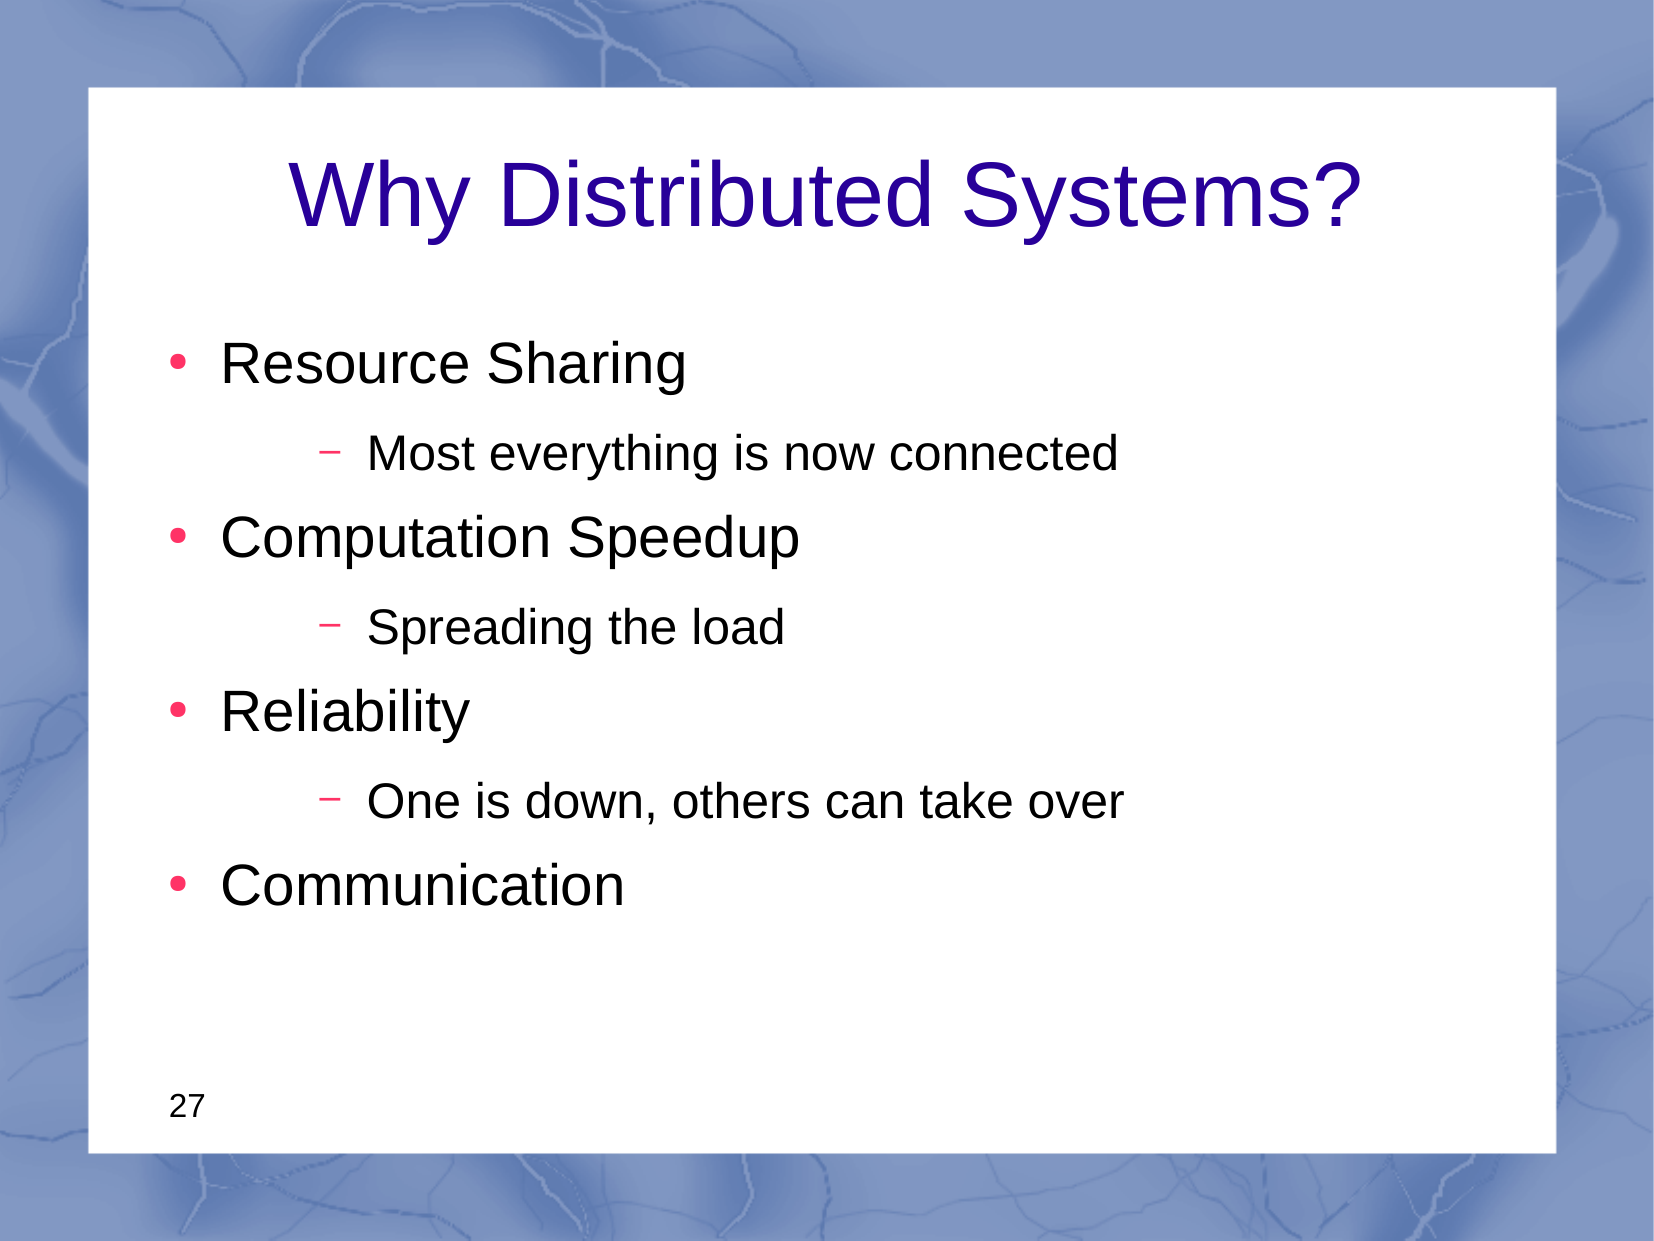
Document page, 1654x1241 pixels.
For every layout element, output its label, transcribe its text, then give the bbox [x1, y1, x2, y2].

list Resource Sharing Most everything is now connected Computation Speedup Spreading the load Reliability One is down, others can take over Communication [150, 330, 1509, 1051]
picture [0, 0, 1654, 1241]
title Why Distributed Systems? [118, 90, 1536, 298]
